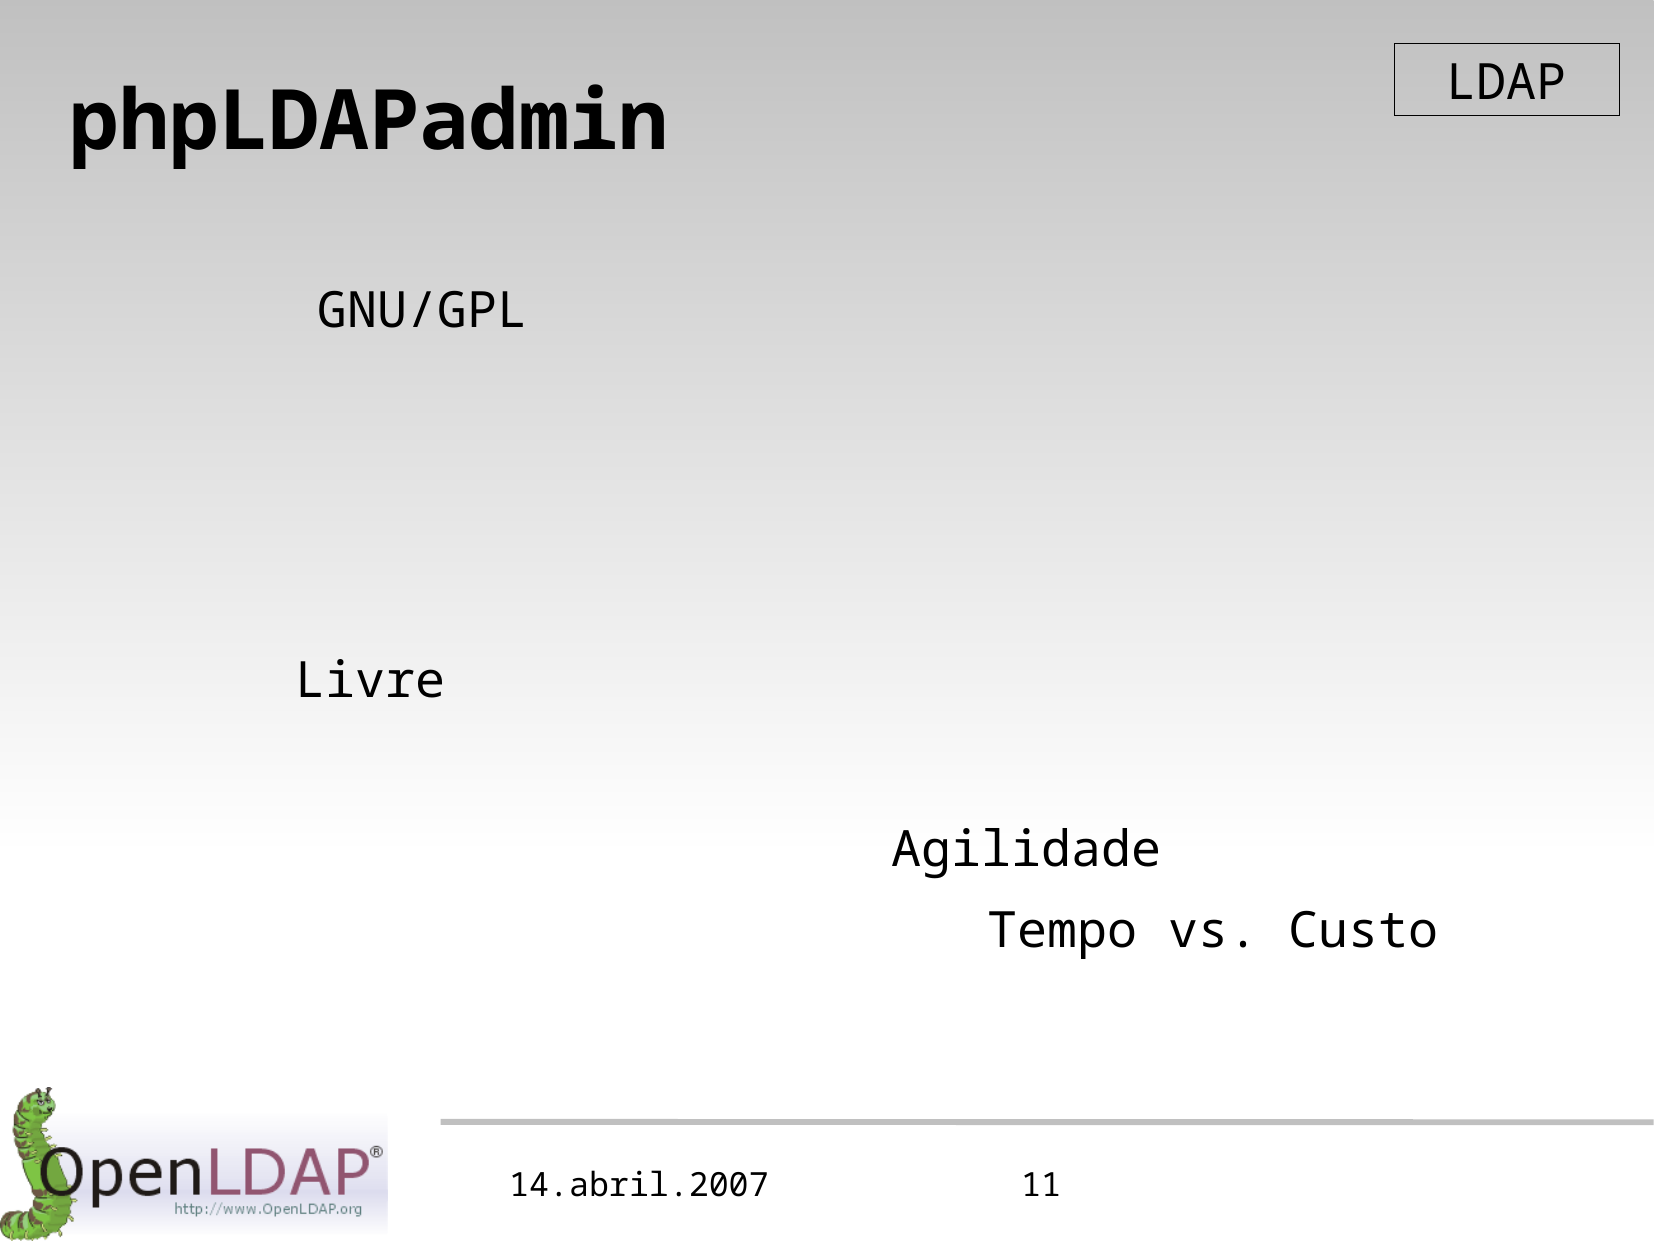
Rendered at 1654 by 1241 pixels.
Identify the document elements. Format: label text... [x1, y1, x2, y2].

text_box phpLDAPadmin [69, 60, 1181, 164]
text_box Tempo vs. Custo [987, 894, 1439, 957]
picture [0, 1087, 388, 1241]
text_box GNU/GPL [317, 274, 528, 336]
text_box Livre [295, 644, 446, 707]
text_box Agilidade [891, 812, 1162, 875]
text_box LDAP [1394, 43, 1620, 116]
